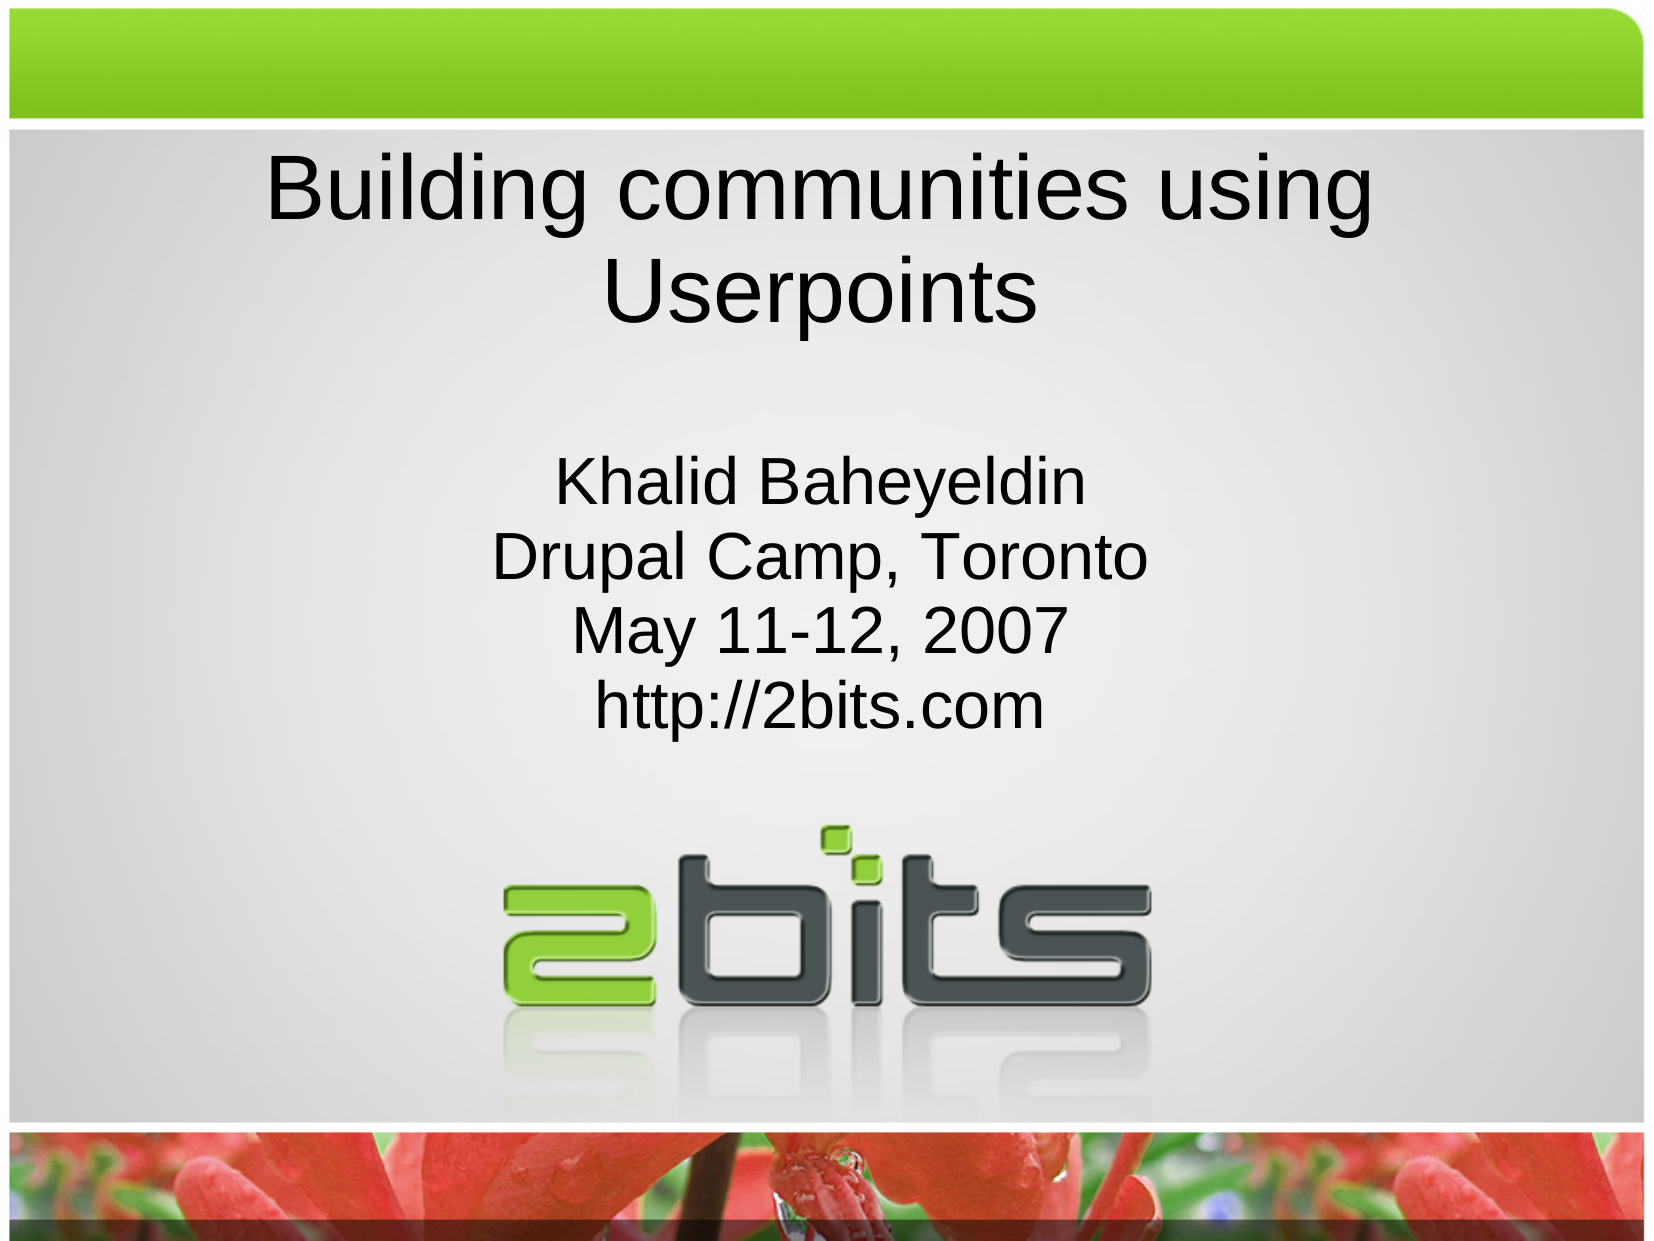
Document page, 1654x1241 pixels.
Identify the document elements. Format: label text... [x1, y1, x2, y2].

subtitle Khalid Baheyeldin Drupal Camp, Toronto May 11-12, 2007 http://2bits.com [76, 372, 1565, 815]
title Building communities using Userpoints [76, 103, 1565, 372]
picture [0, 0, 1654, 1241]
